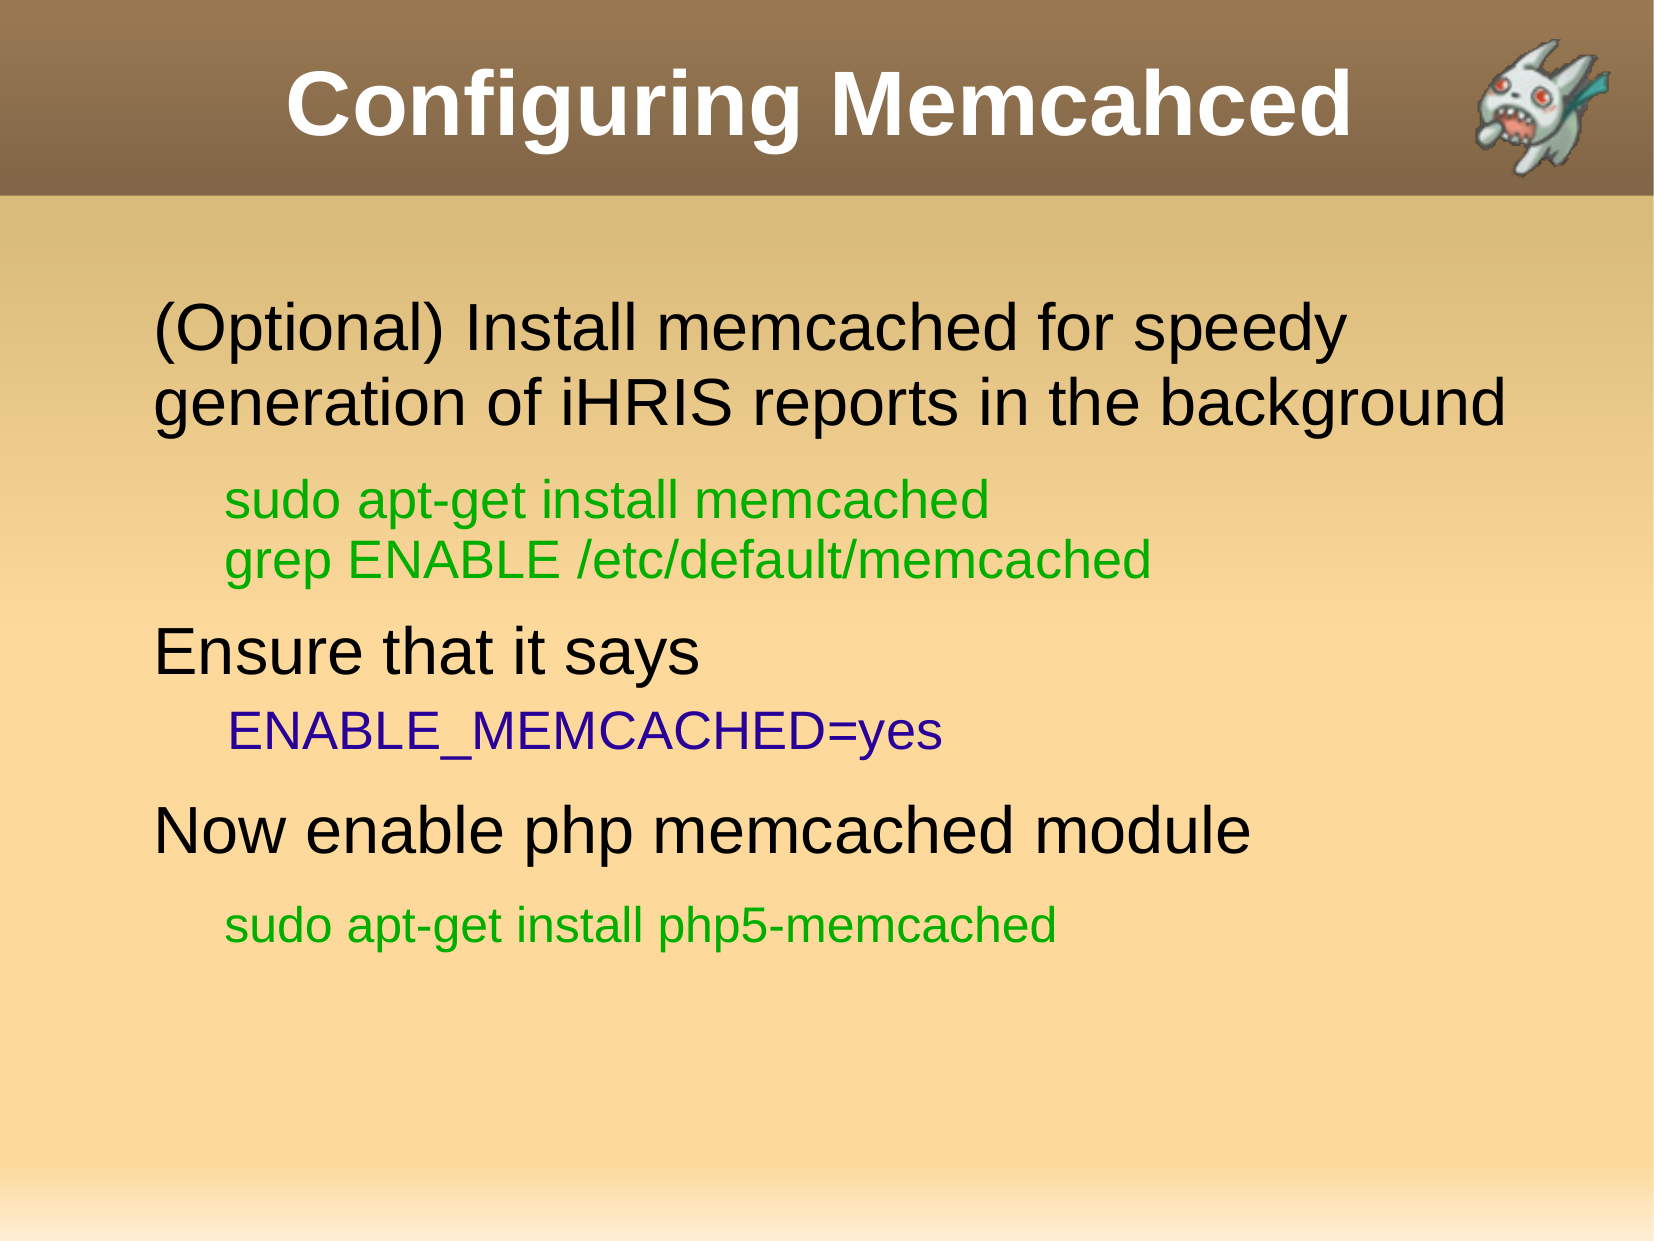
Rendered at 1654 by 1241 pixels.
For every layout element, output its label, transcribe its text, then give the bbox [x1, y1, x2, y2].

list (Optional) Install memcached for speedy generation of iHRIS reports in the background sudo apt-get install memcached grep ENABLE /etc/default/memcached Ensure that it says ENABLE_MEMCACHED=yes Now enable php memcached module sudo apt-get install php5-memcached [82, 290, 1571, 1142]
title Configuring Memcahced [76, 7, 1565, 200]
picture [0, 0, 1654, 1241]
